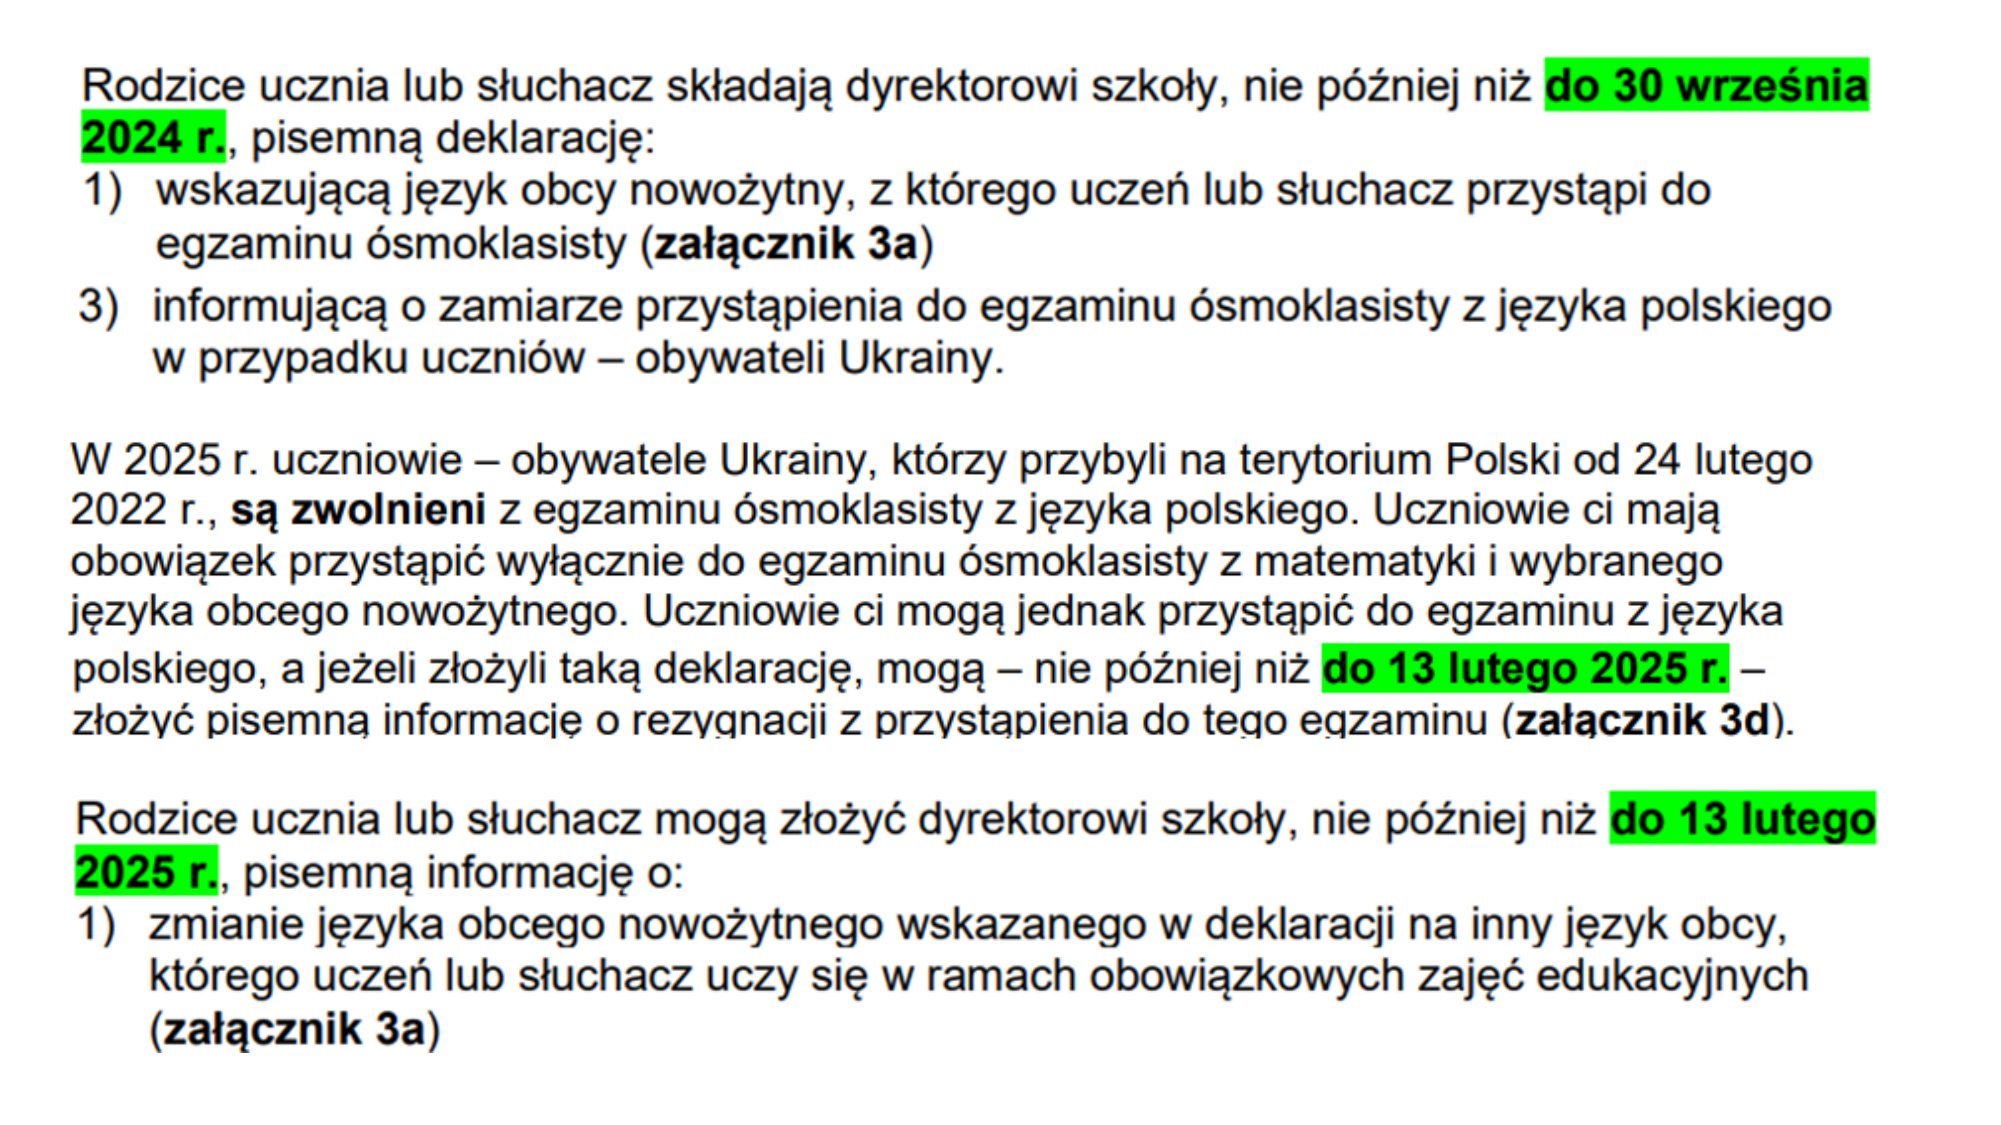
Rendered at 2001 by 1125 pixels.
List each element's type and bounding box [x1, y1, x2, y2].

picture [63, 431, 1833, 753]
picture [63, 785, 1894, 1053]
picture [63, 51, 1887, 399]
